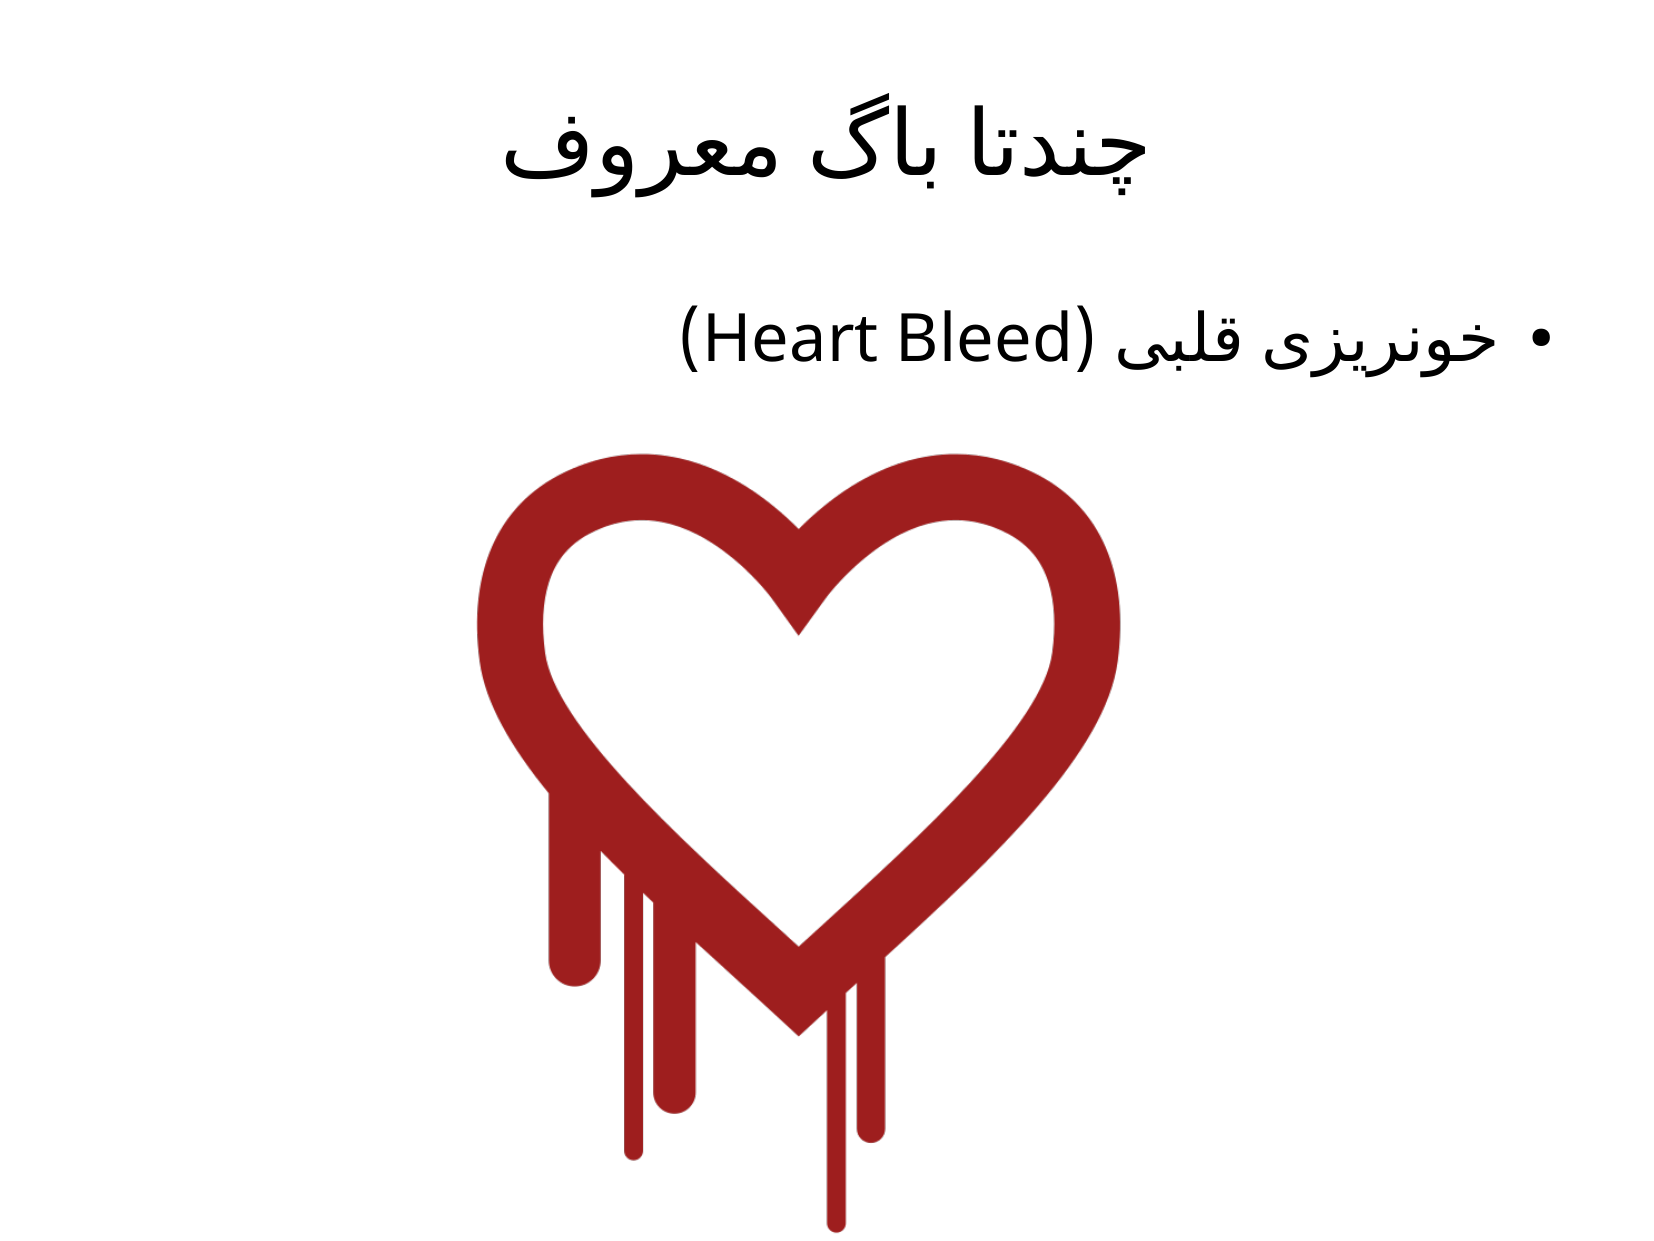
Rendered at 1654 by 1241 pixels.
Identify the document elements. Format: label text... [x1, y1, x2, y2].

list خونریزی قلبی (Heart Bleed) [82, 290, 1571, 1010]
picture [444, 419, 1156, 1241]
title چندتا باگ معروف [82, 49, 1571, 257]
